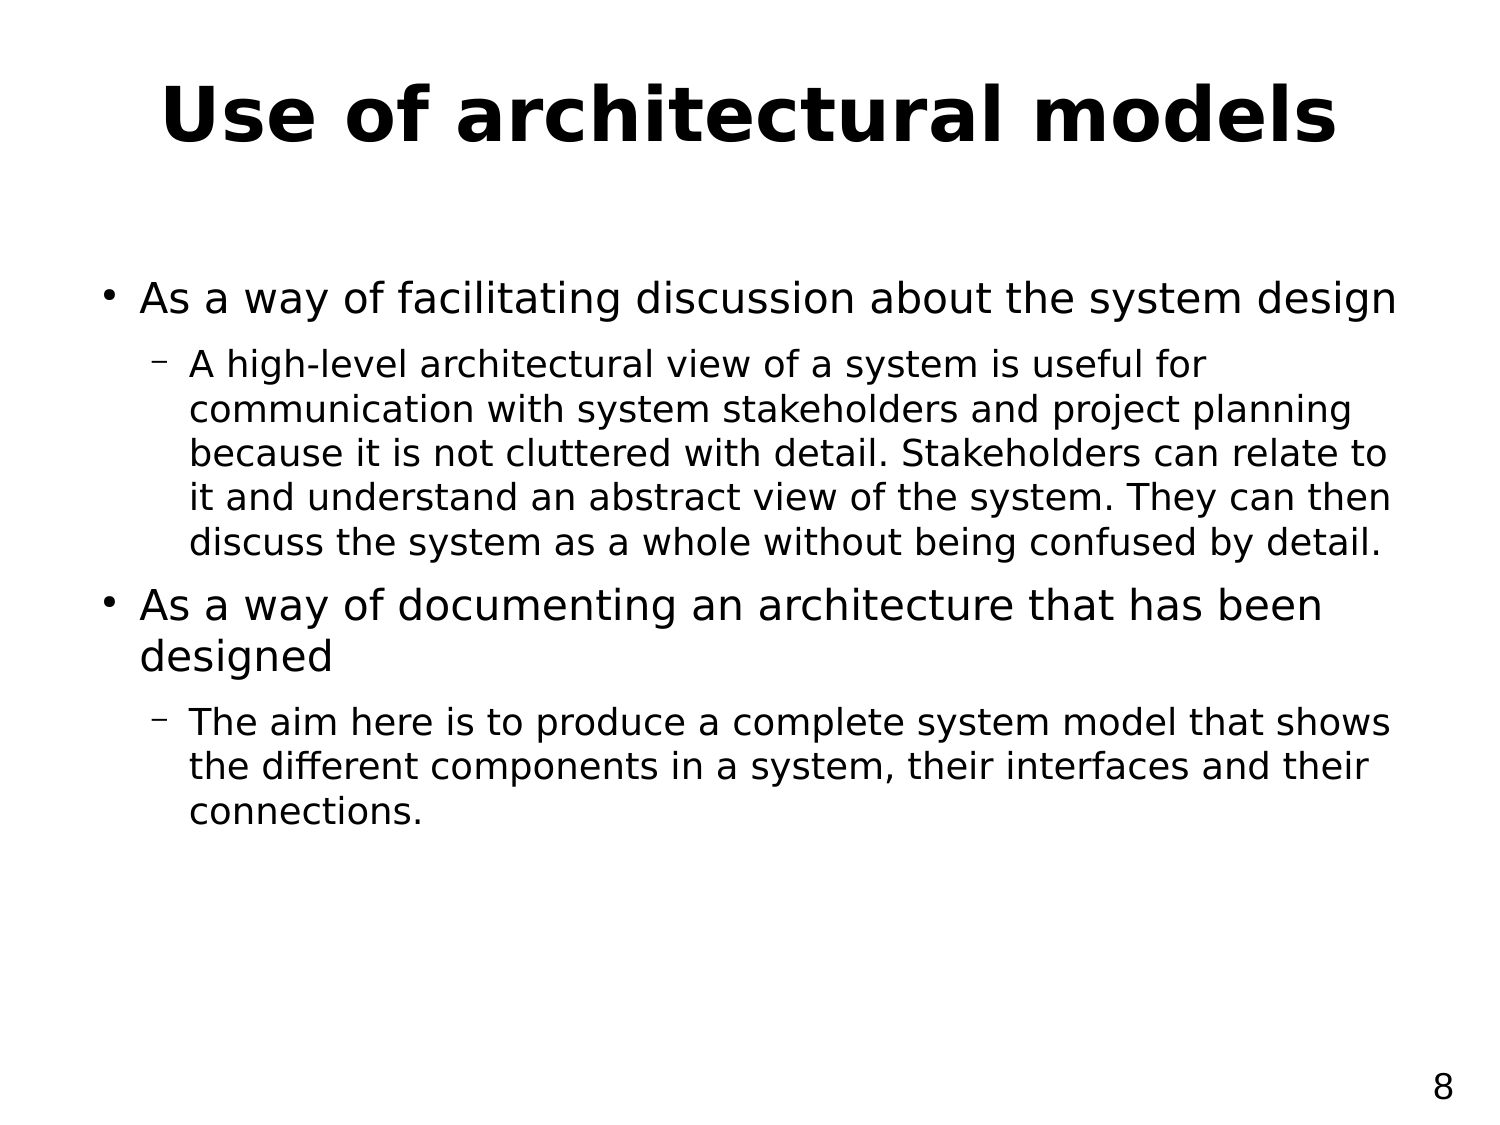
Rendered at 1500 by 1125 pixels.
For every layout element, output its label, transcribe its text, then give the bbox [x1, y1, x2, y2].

title Use of architectural models [75, 44, 1425, 177]
list As a way of facilitating discussion about the system design A high-level architectural view of a system is useful for communication with system stakeholders and project planning because it is not cluttered with detail. Stakeholders can relate to it and understand an abstract view of the system. They can then discuss the system as a whole without being confused by detail. As a way of documenting an architecture that has been designed The aim here is to produce a complete system model that shows the different components in a system, their interfaces and their connections. [75, 263, 1425, 916]
